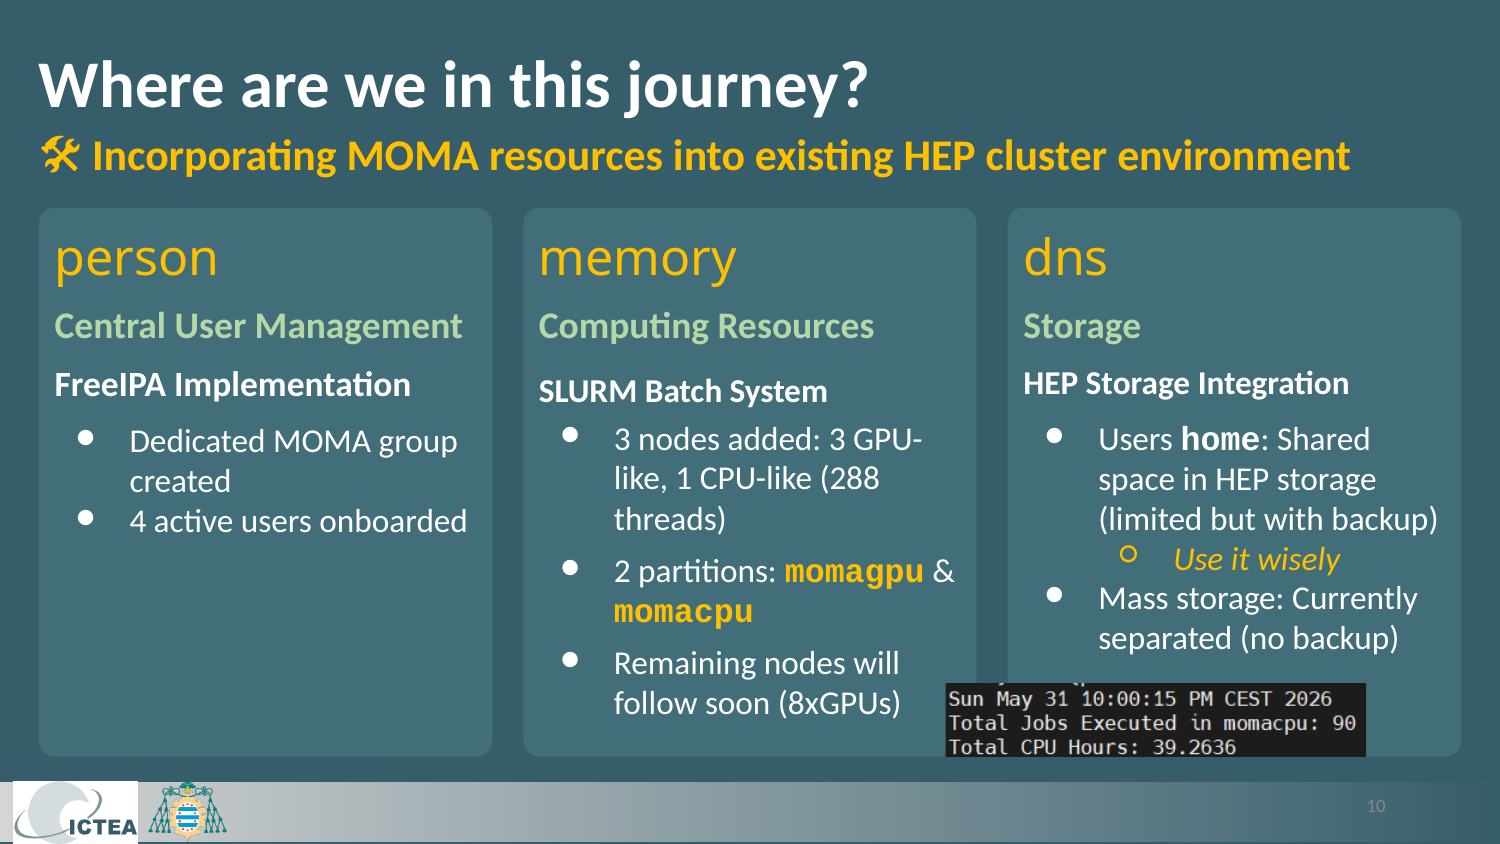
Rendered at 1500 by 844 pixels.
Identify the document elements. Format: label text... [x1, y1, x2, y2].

list 🛠️ Incorporating MOMA resources into existing HEP cluster environment [39, 132, 1461, 180]
text_box person Central User Management FreeIPA Implementation Dedicated MOMA group created 4 active users onboarded [54, 225, 477, 740]
text_box [38, 207, 493, 757]
picture [13, 781, 138, 844]
text_box [138, 782, 147, 842]
text_box [230, 782, 1500, 842]
text_box dns Storage HEP Storage Integration Users home: Shared space in HEP storage (limited but with backup) Use it wisely Mass storage: Currently separated (no backup) [1023, 225, 1446, 740]
picture [147, 781, 230, 844]
title Where are we in this journey? [39, 39, 1461, 132]
text_box [0, 782, 13, 842]
text_box [1007, 207, 1461, 757]
picture [945, 683, 1367, 757]
slide_number <number> [1059, 782, 1397, 827]
text_box [523, 207, 977, 757]
text_box memory Computing Resources SLURM Batch System 3 nodes added: 3 GPU-like, 1 CPU-like (288 threads) 2 partitions: momagpu & momacpu Remaining nodes will follow soon (8xGPUs) [538, 225, 961, 740]
